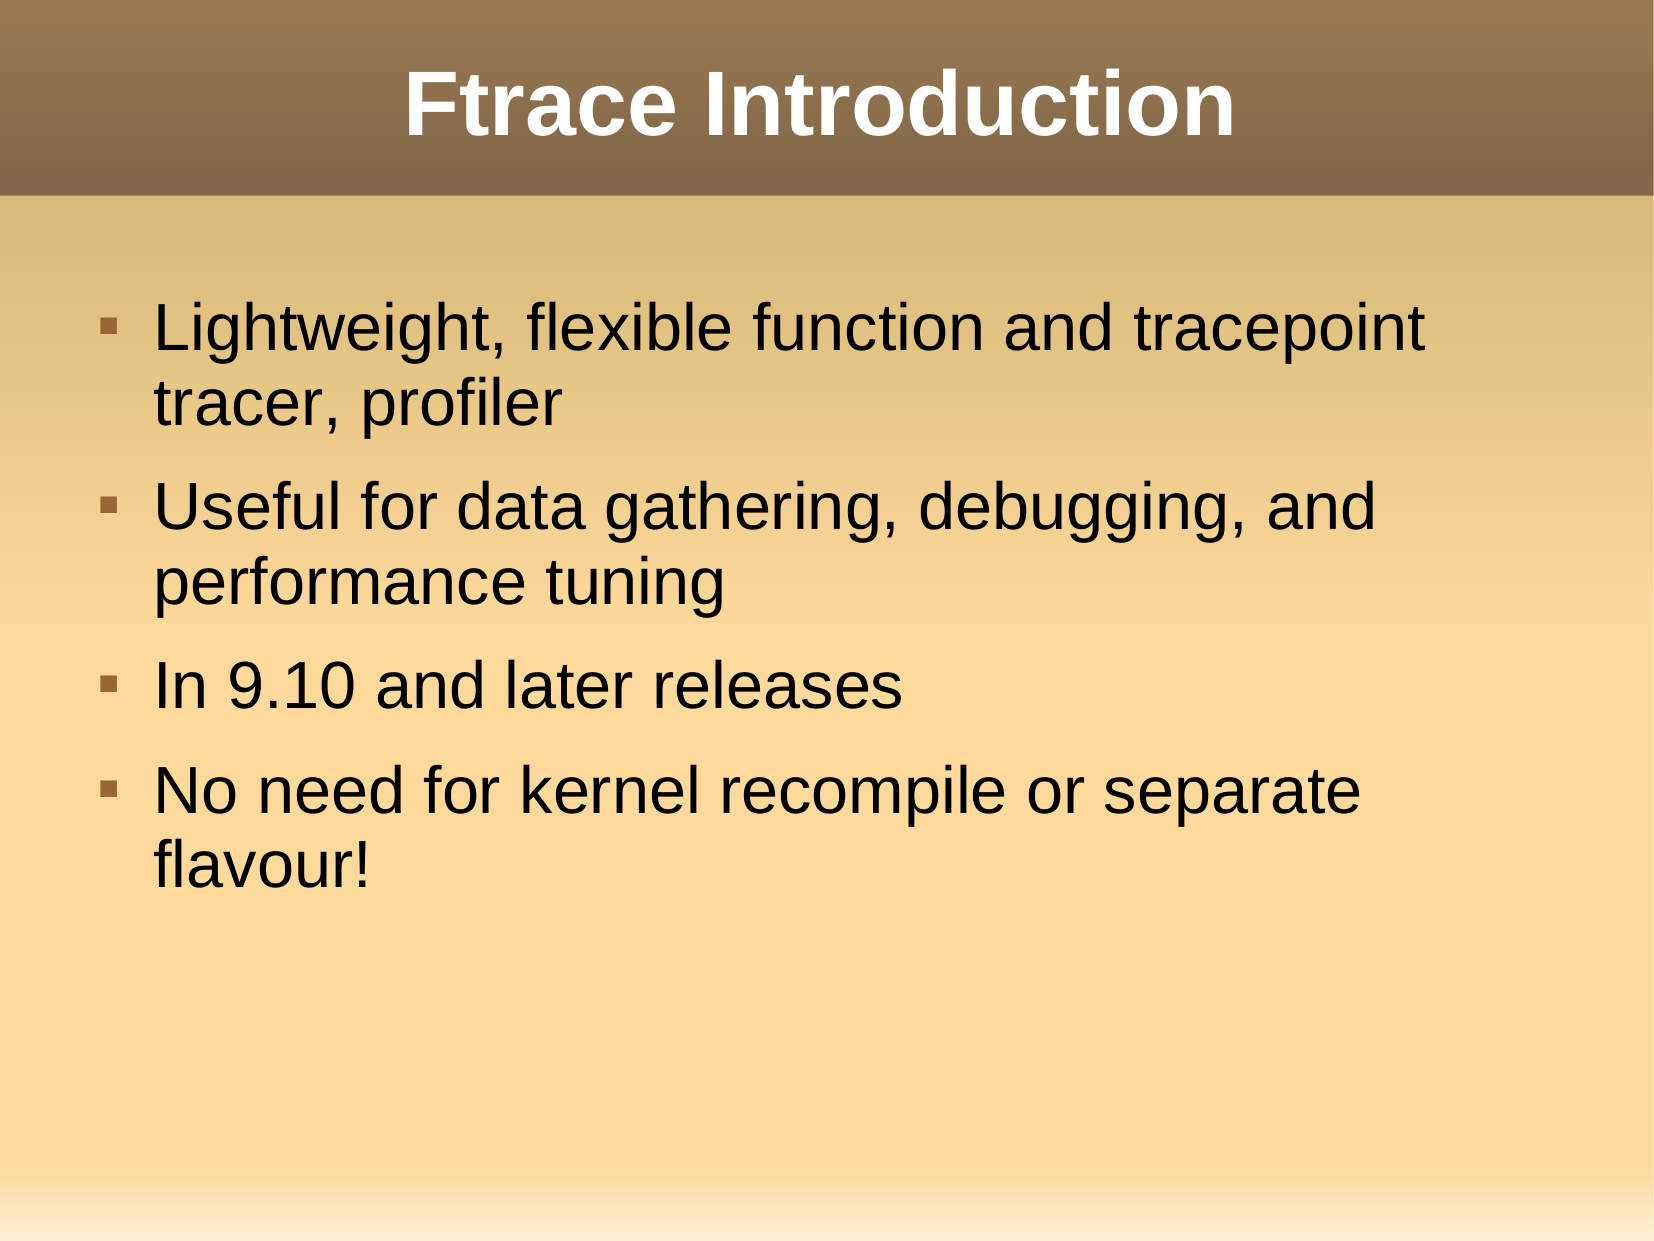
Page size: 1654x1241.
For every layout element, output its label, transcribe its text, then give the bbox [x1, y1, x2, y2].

list Lightweight, flexible function and tracepoint tracer, profiler Useful for data gathering, debugging, and performance tuning In 9.10 and later releases No need for kernel recompile or separate flavour! [82, 290, 1571, 1094]
picture [0, 0, 1654, 1241]
title Ftrace Introduction [76, 7, 1565, 200]
